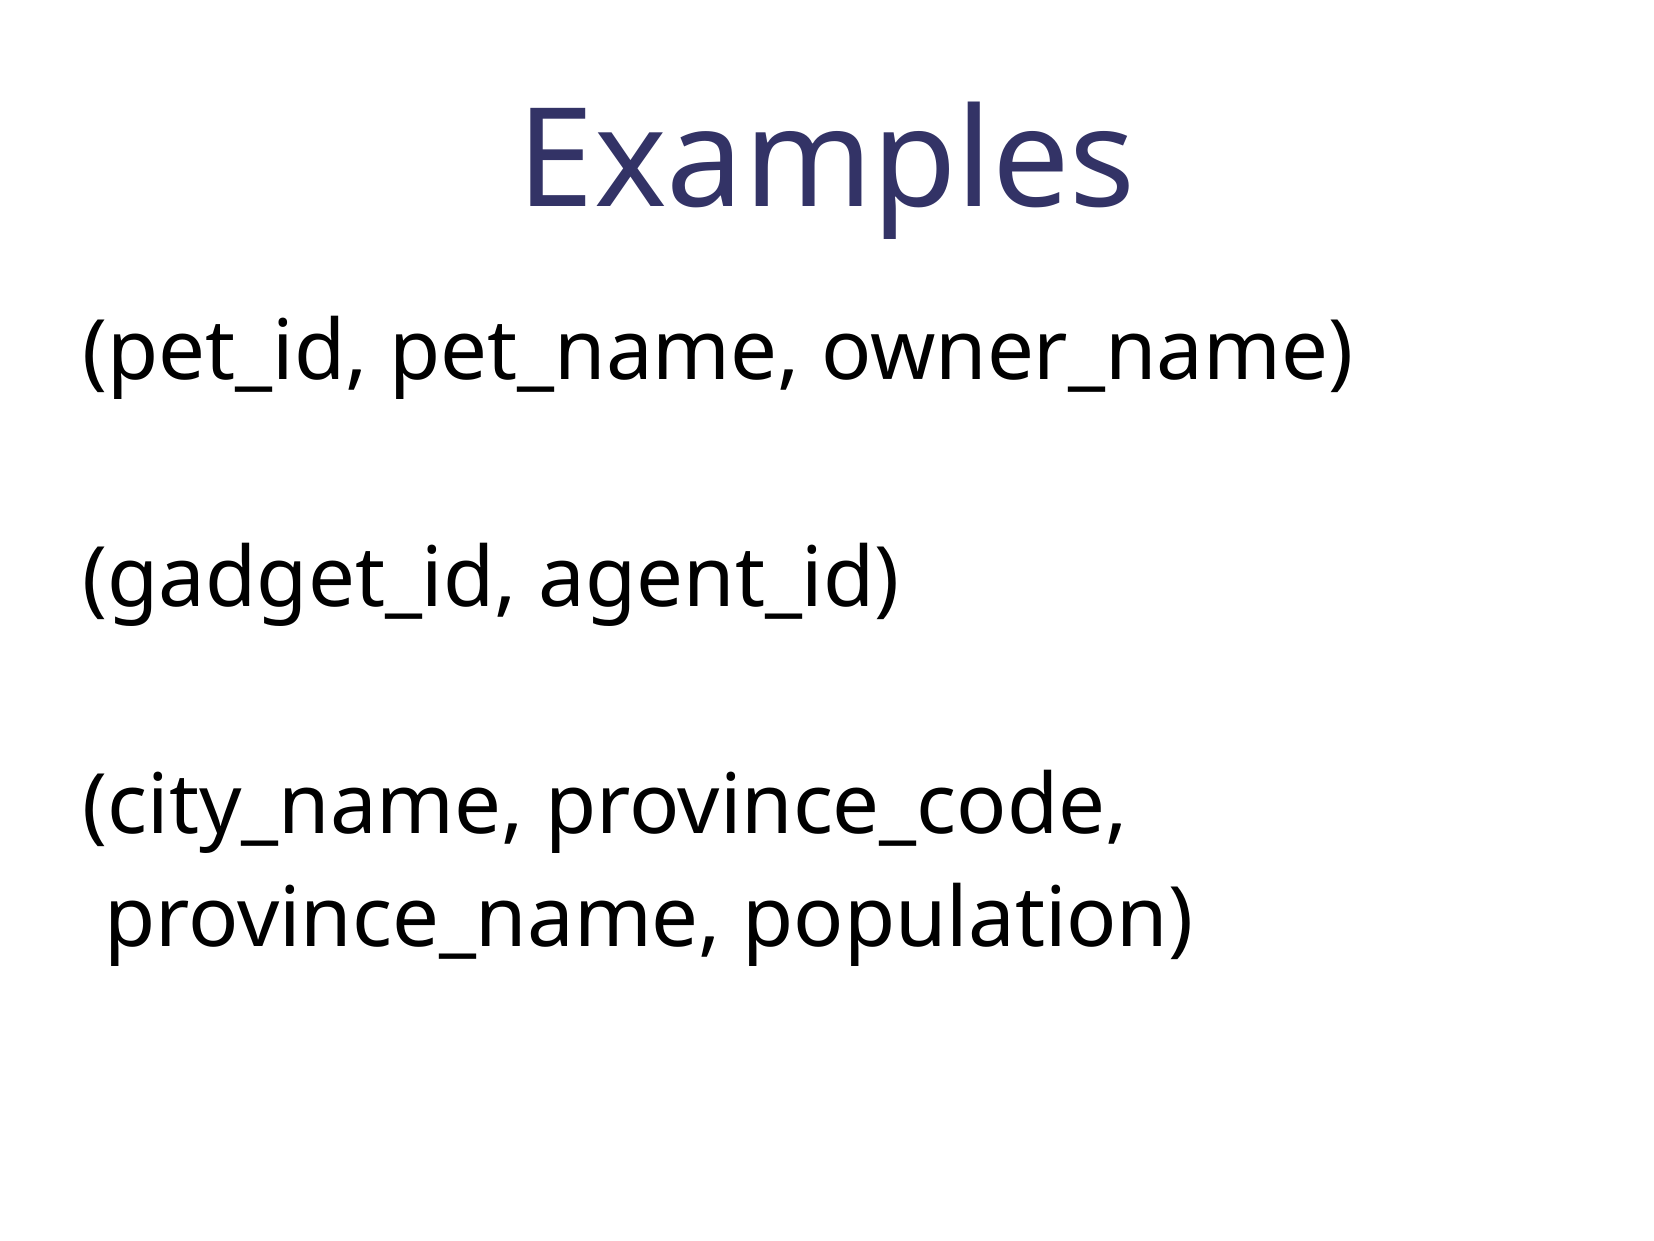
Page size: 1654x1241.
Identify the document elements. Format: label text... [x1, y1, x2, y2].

title Examples [82, 49, 1571, 257]
subtitle (pet_id, pet_name, owner_name) (gadget_id, agent_id) (city_name, province_code, province_name, population) [82, 290, 1625, 1109]
